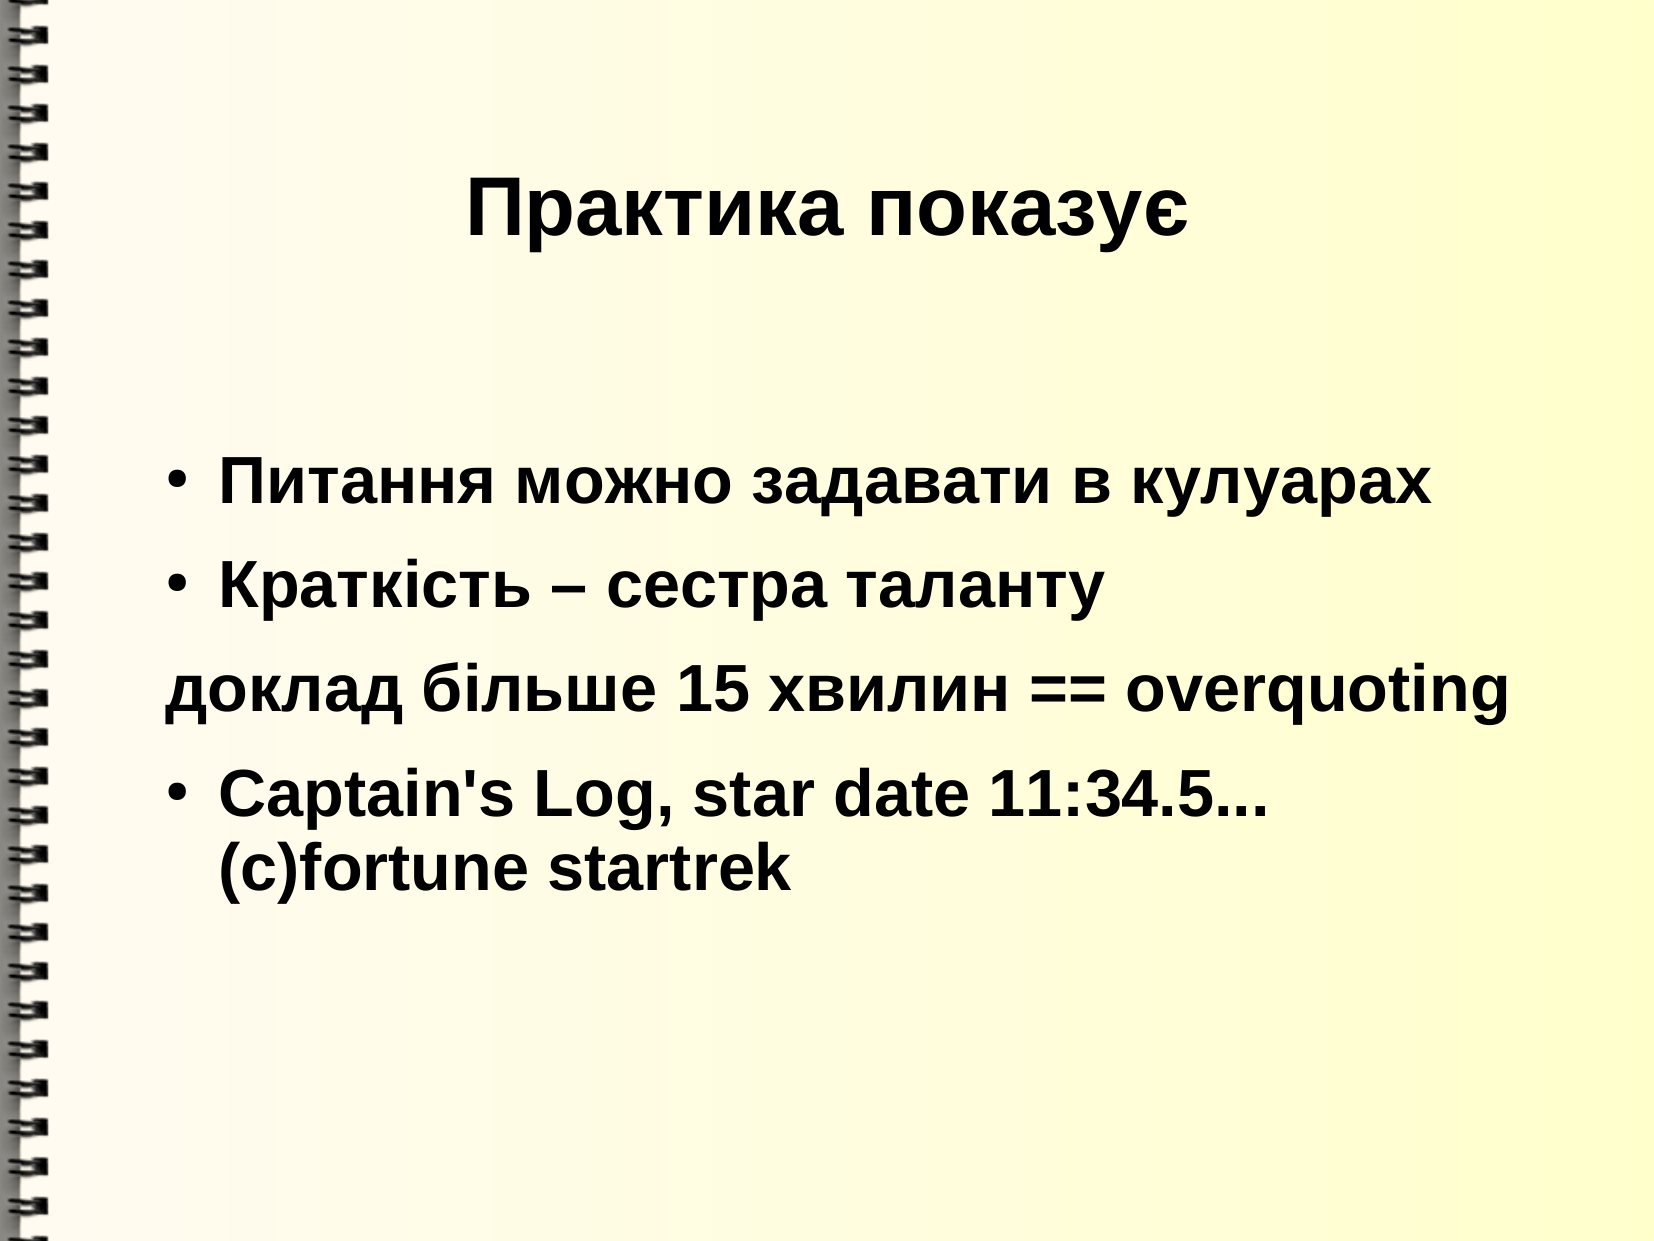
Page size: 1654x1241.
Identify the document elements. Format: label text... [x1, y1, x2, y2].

title Практика показує [121, 110, 1534, 303]
list Питання можно задавати в кулуарах Краткість – сестра таланту доклад більше 15 хвилин == overquoting Captain's Log, star date 11:34.5... (с)fortune startrek [147, 442, 1595, 1010]
picture [0, 0, 1654, 1241]
